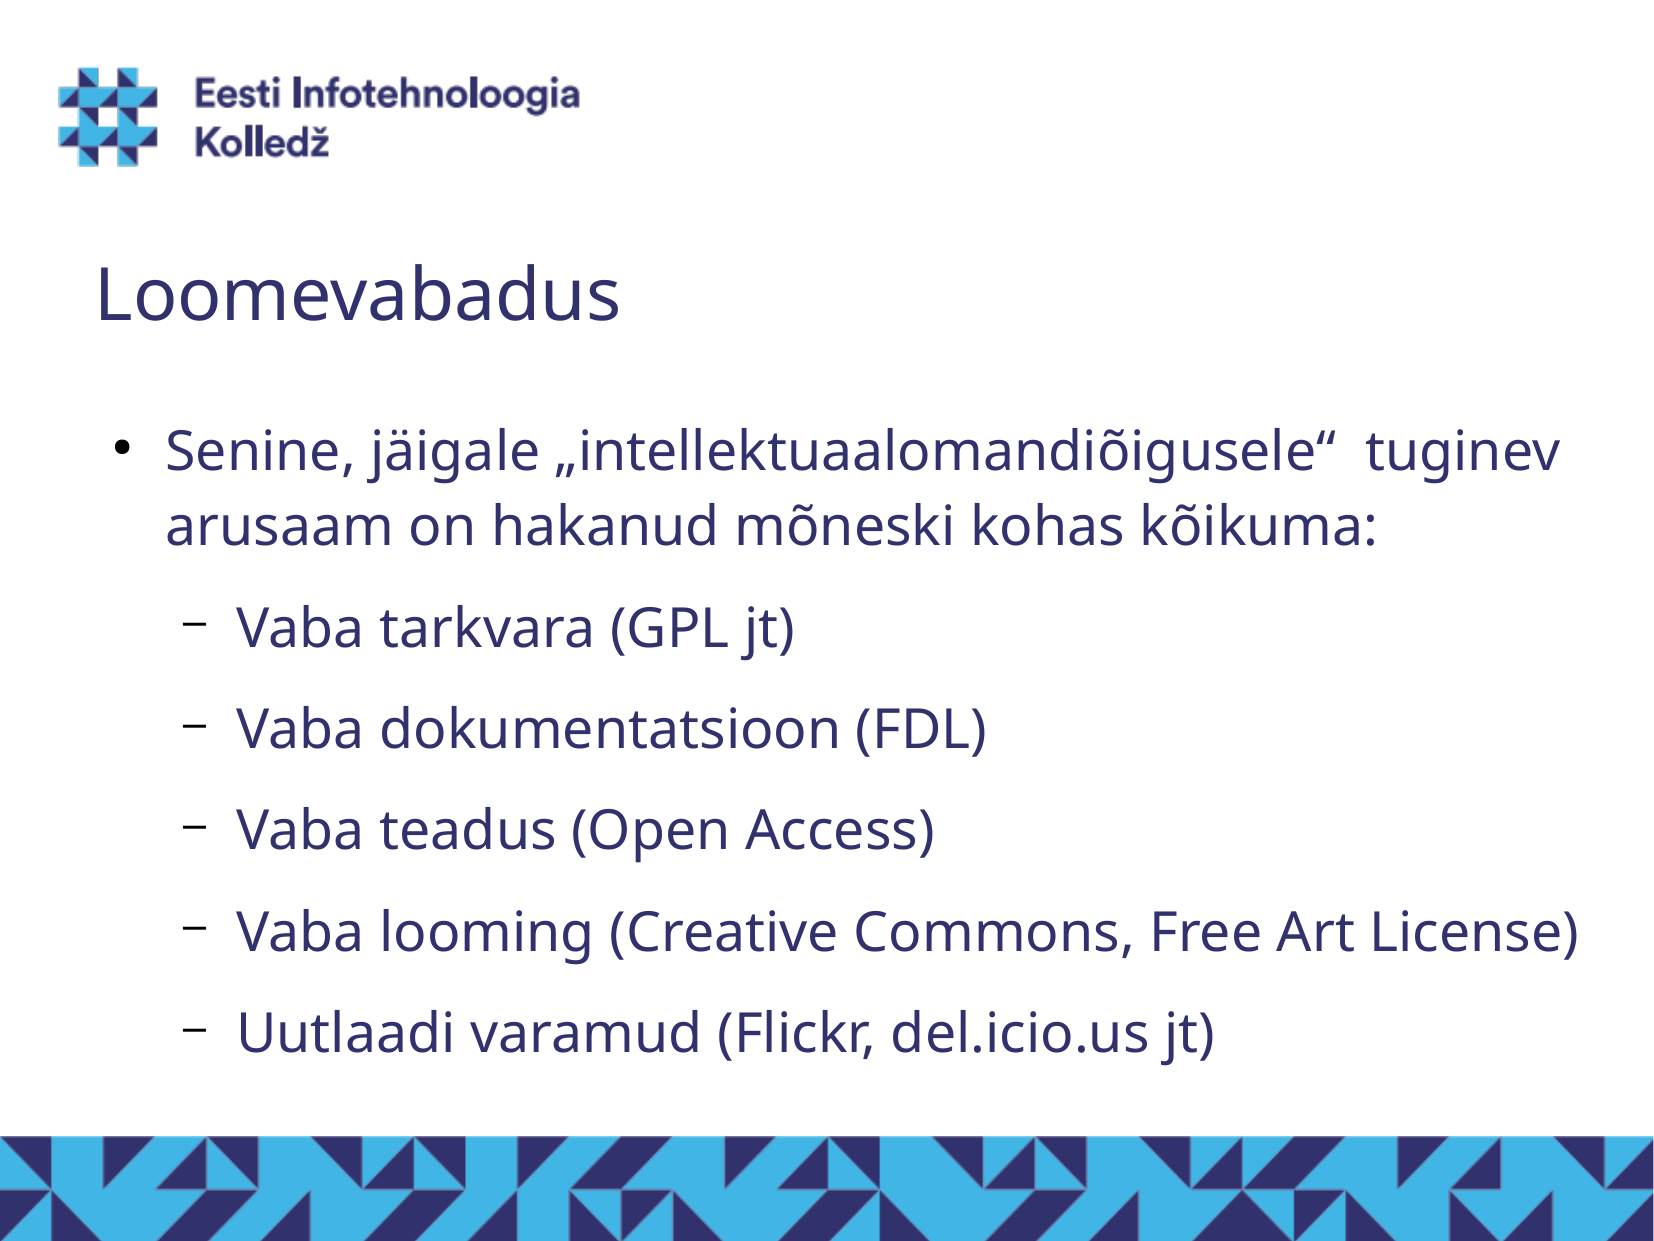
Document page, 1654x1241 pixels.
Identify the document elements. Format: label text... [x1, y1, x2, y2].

list Senine, jäigale „intellektuaalomandiõigusele“ tuginev arusaam on hakanud mõneski kohas kõikuma: Vaba tarkvara (GPL jt) Vaba dokumentatsioon (FDL) Vaba teadus (Open Access) Vaba looming (Creative Commons, Free Art License) Uutlaadi varamud (Flickr, del.icio.us jt) [94, 411, 1607, 1111]
title Loomevabadus [94, 188, 1607, 396]
